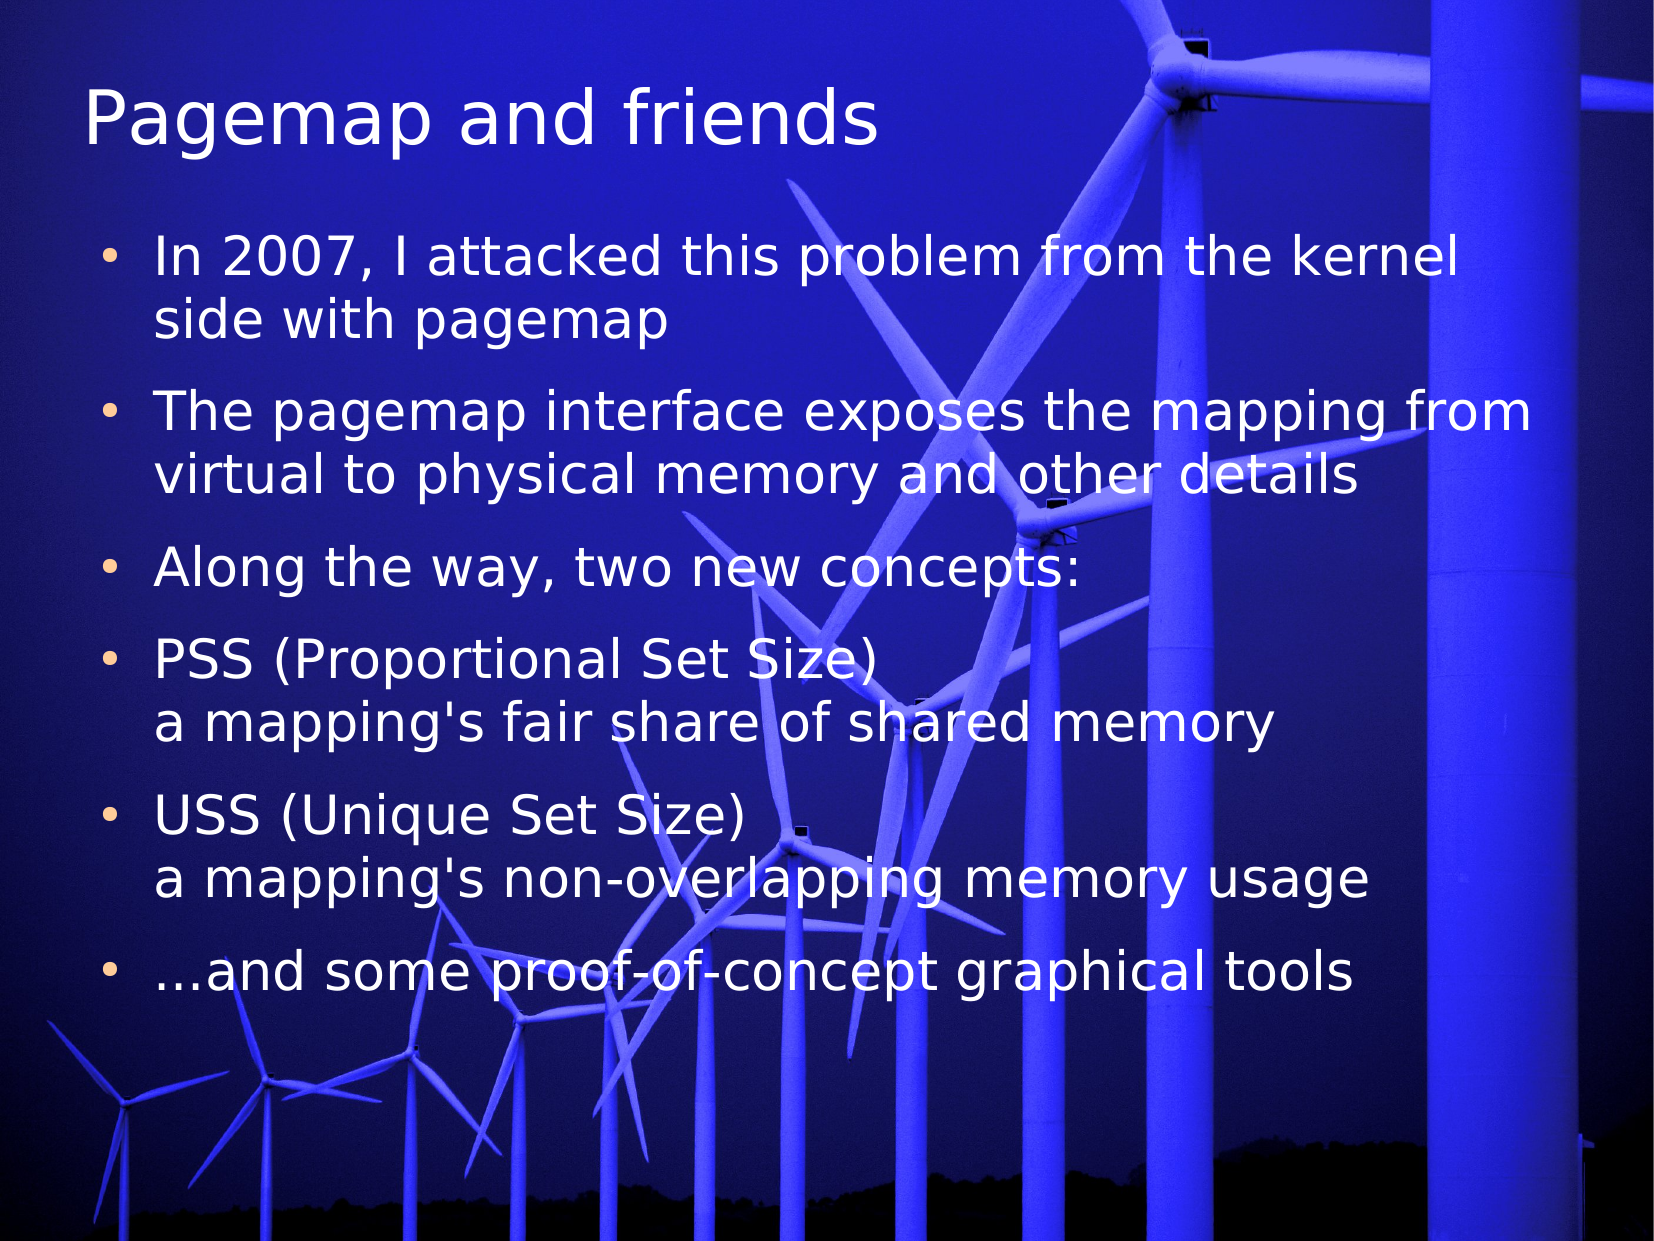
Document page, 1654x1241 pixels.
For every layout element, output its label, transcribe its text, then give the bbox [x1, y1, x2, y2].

list In 2007, I attacked this problem from the kernel side with pagemap The pagemap interface exposes the mapping from virtual to physical memory and other details Along the way, two new concepts: PSS (Proportional Set Size) a mapping's fair share of shared memory USS (Unique Set Size) a mapping's non-overlapping memory usage ...and some proof-of-concept graphical tools [82, 225, 1571, 1094]
picture [0, 0, 1654, 1241]
title Pagemap and friends [82, 49, 1571, 188]
